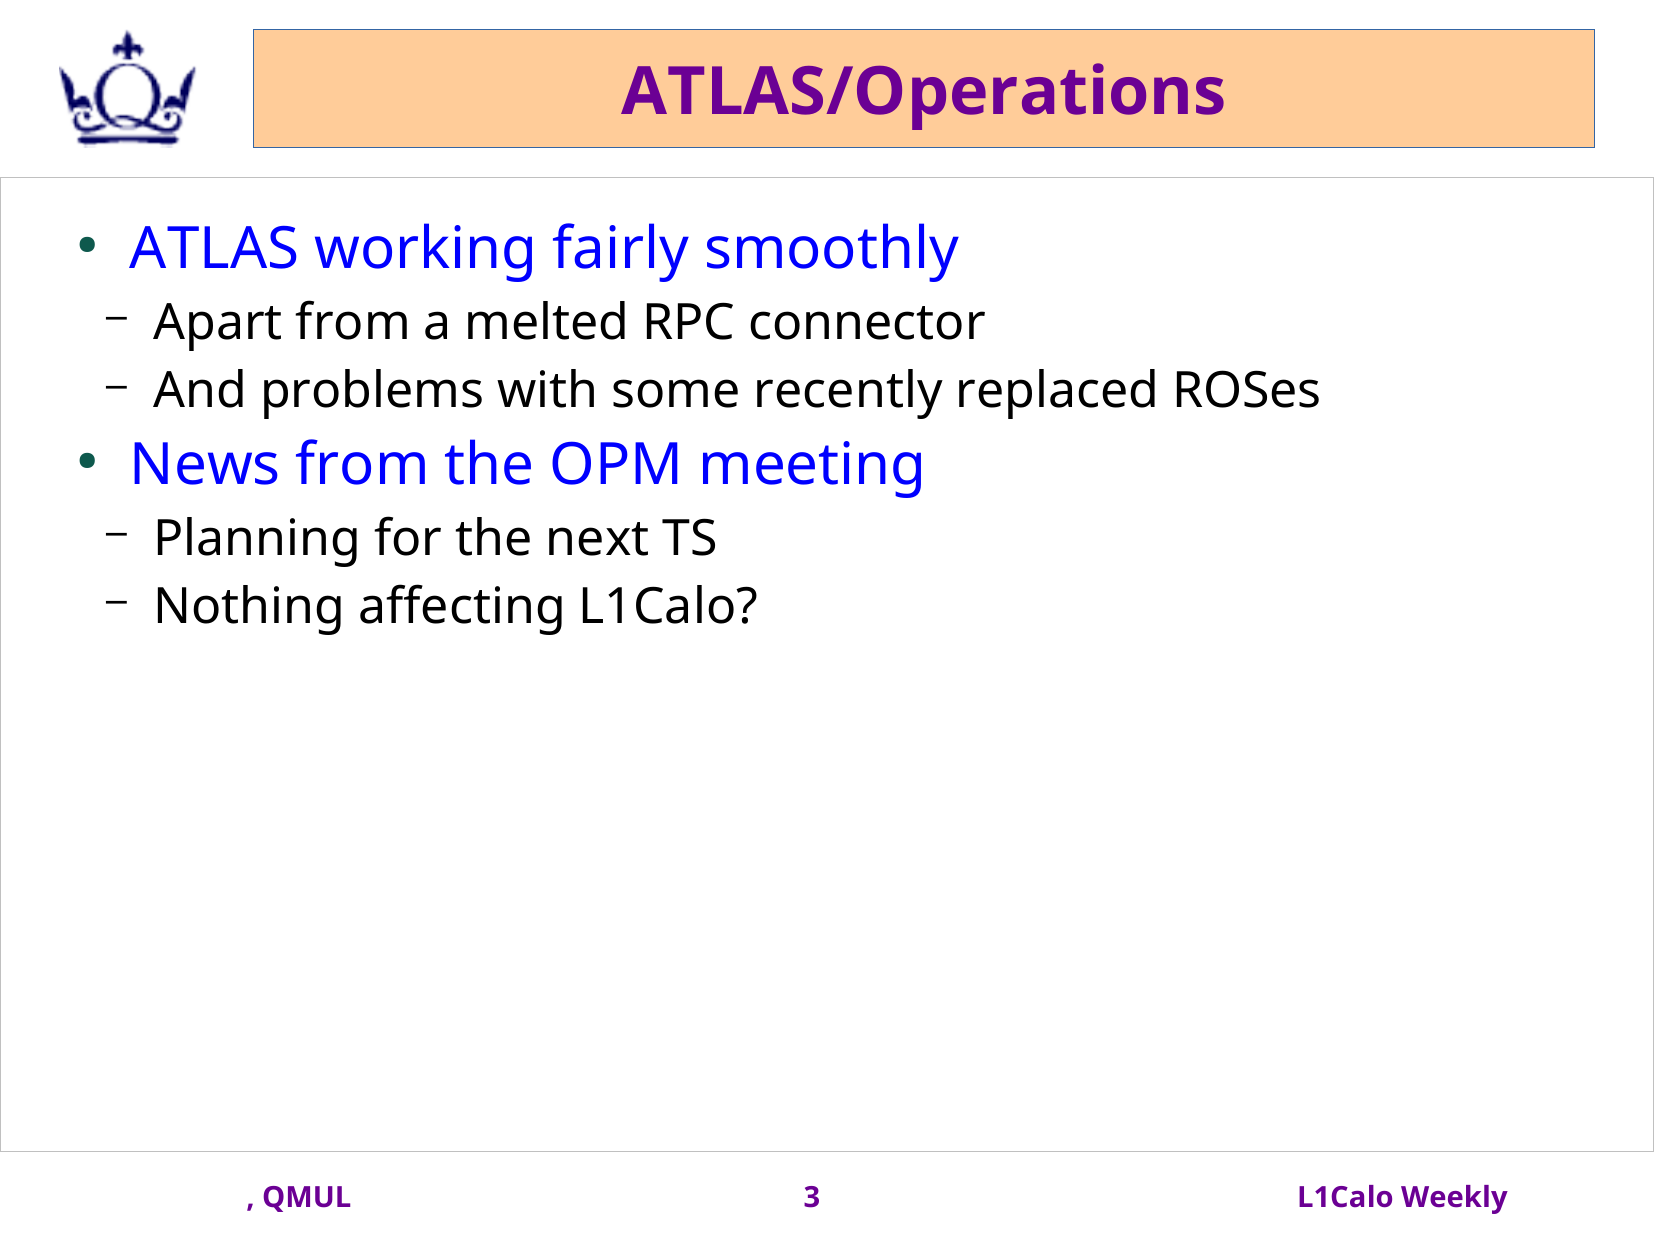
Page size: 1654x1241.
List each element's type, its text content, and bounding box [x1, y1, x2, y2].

picture [59, 29, 200, 148]
title ATLAS/Operations [253, 29, 1595, 148]
list ATLAS working fairly smoothly Apart from a melted RPC connector And problems with some recently replaced ROSes News from the OPM meeting Planning for the next TS Nothing affecting L1Calo? [59, 206, 1595, 1127]
